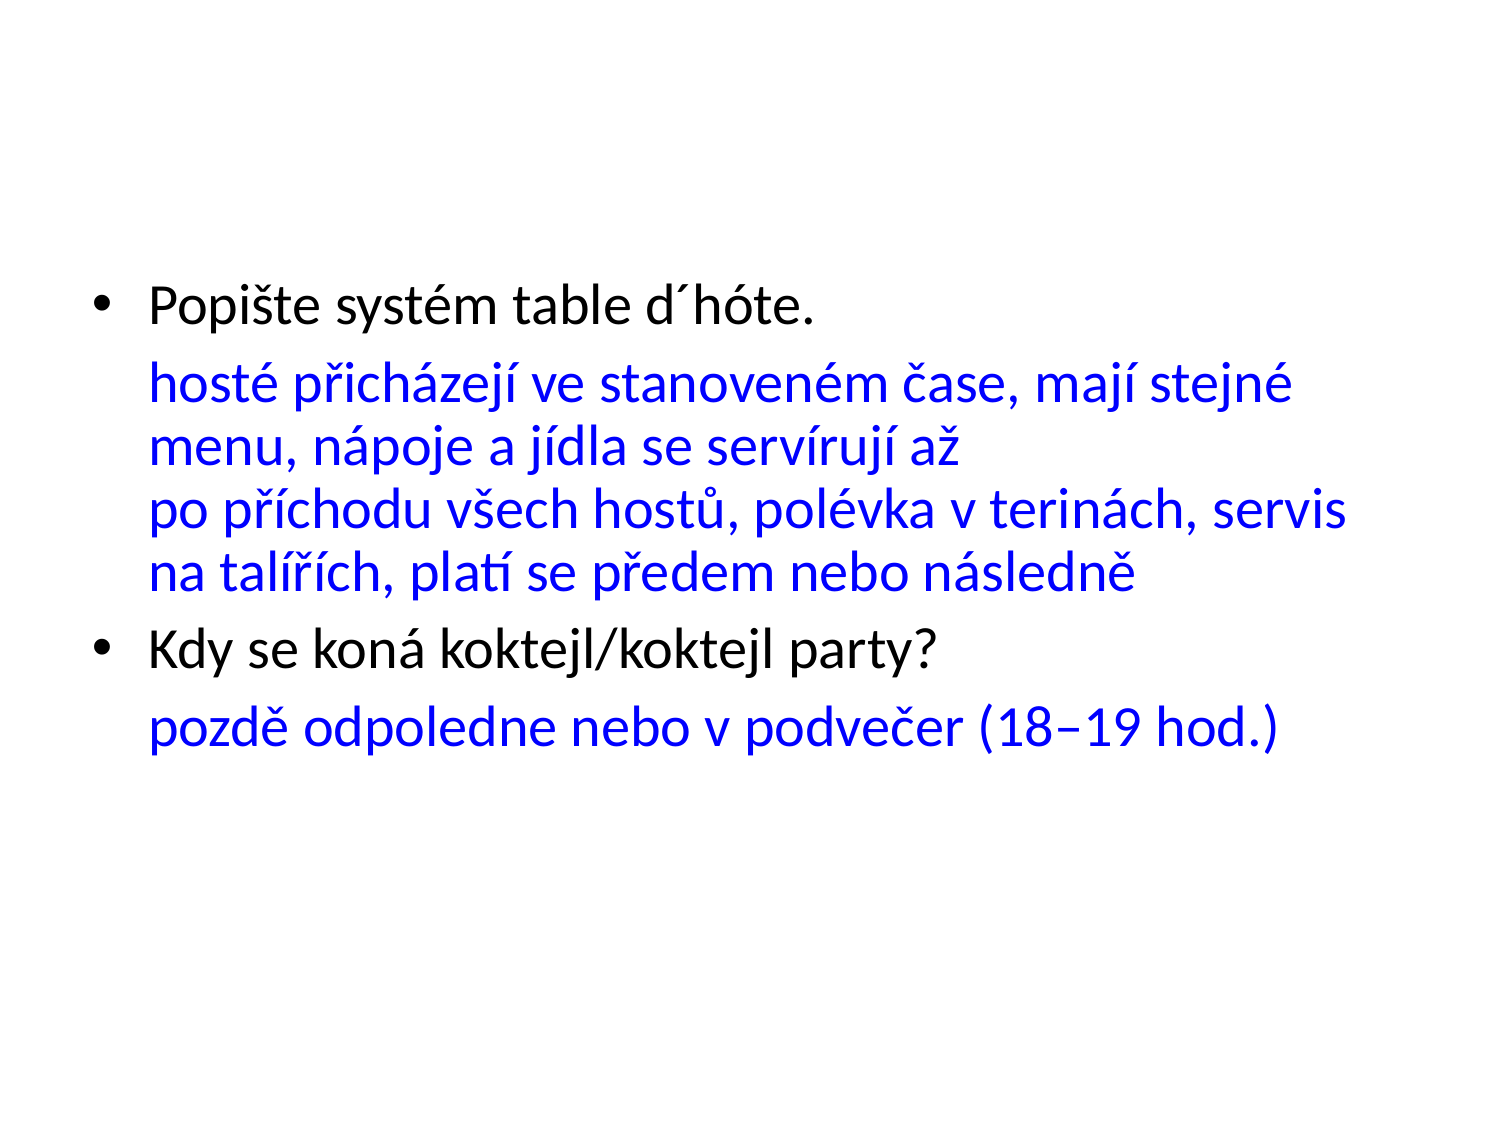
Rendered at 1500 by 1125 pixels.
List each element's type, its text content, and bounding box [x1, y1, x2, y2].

list Popište systém table d´hóte. hosté přicházejí ve stanoveném čase, mají stejné menu, nápoje a jídla se servírují až po příchodu všech hostů, polévka v terinách, servis na talířích, platí se předem nebo následně Kdy se koná koktejl/koktejl party? pozdě odpoledne nebo v podvečer (18–19 hod.) [76, 267, 1427, 1010]
